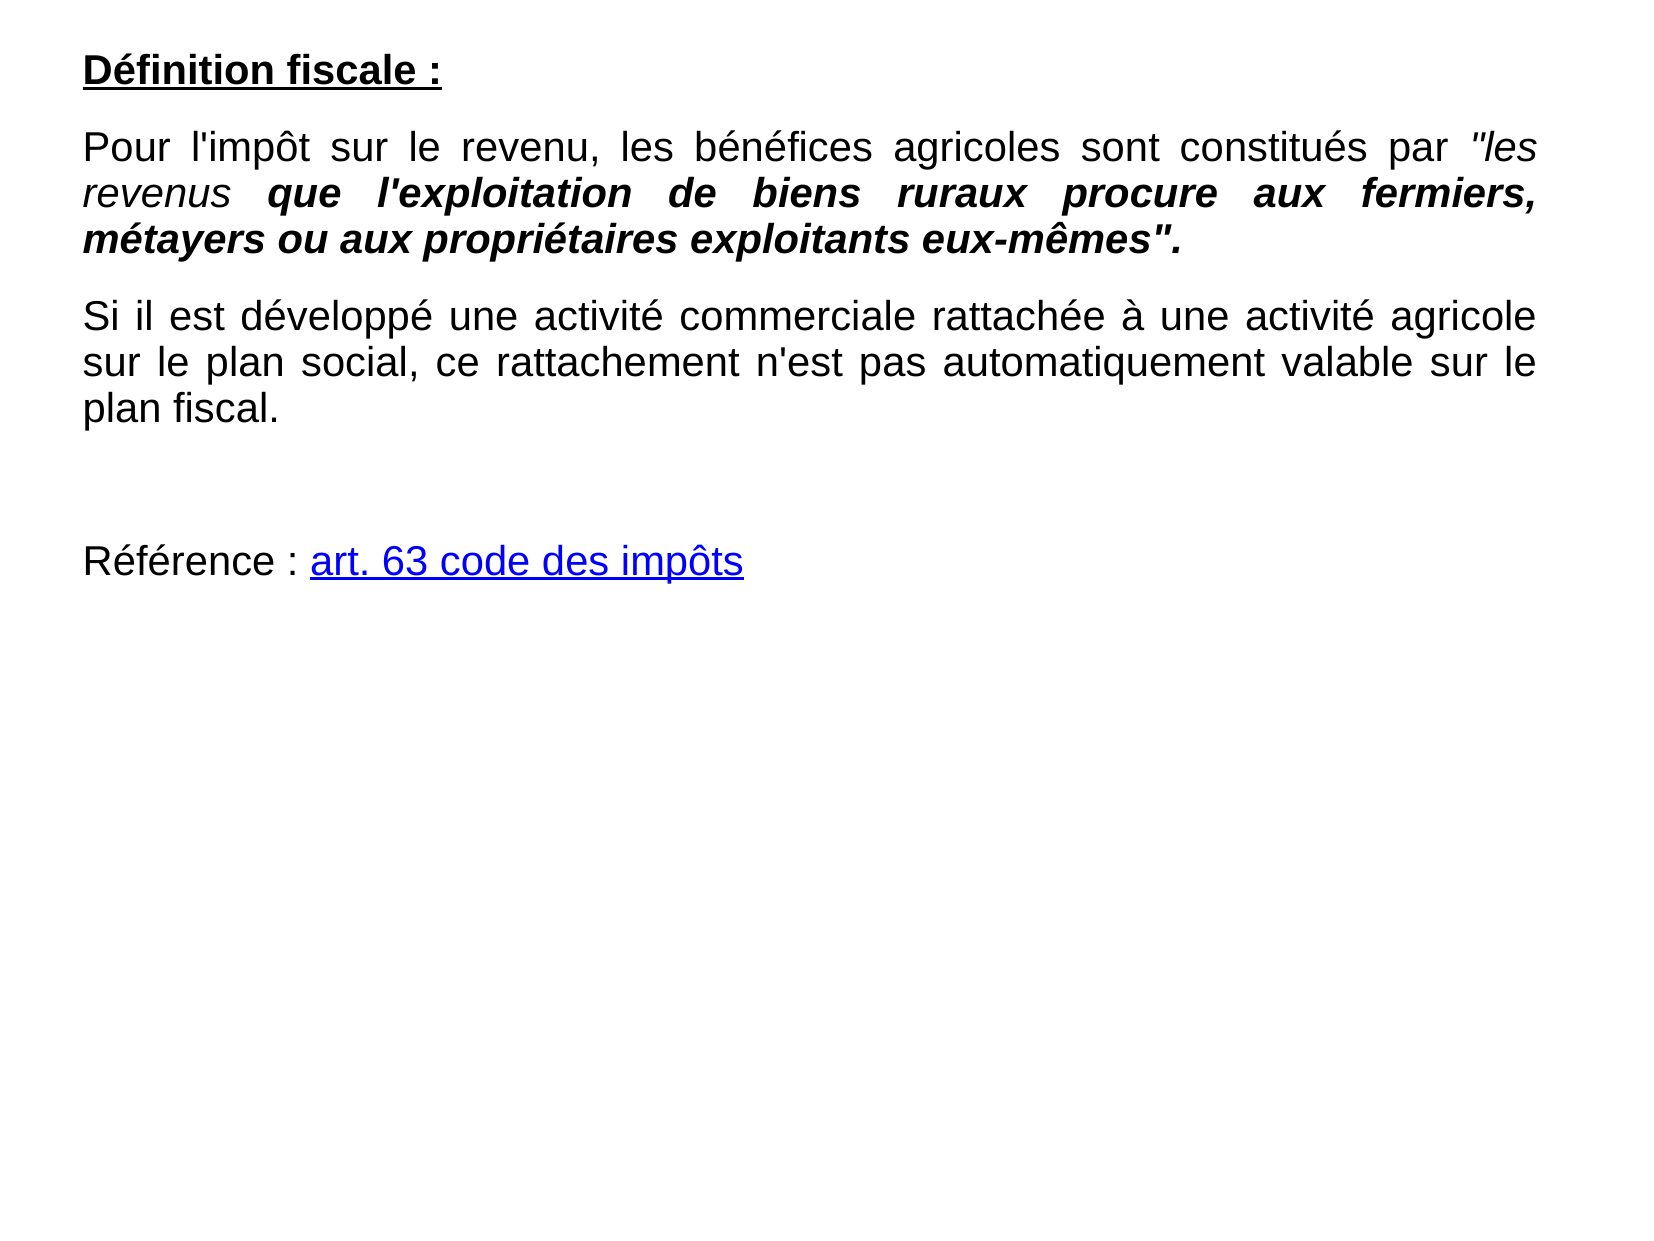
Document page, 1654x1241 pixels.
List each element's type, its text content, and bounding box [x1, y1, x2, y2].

list Définition fiscale : Pour l'impôt sur le revenu, les bénéfices agricoles sont constitués par "les revenus que l'exploitation de biens ruraux procure aux fermiers, métayers ou aux propriétaires exploitants eux-mêmes". Si il est développé une activité commerciale rattachée à une activité agricole sur le plan social, ce rattachement n'est pas automatiquement valable sur le plan fiscal. Référence : art. 63 code des impôts [82, 47, 1538, 1010]
